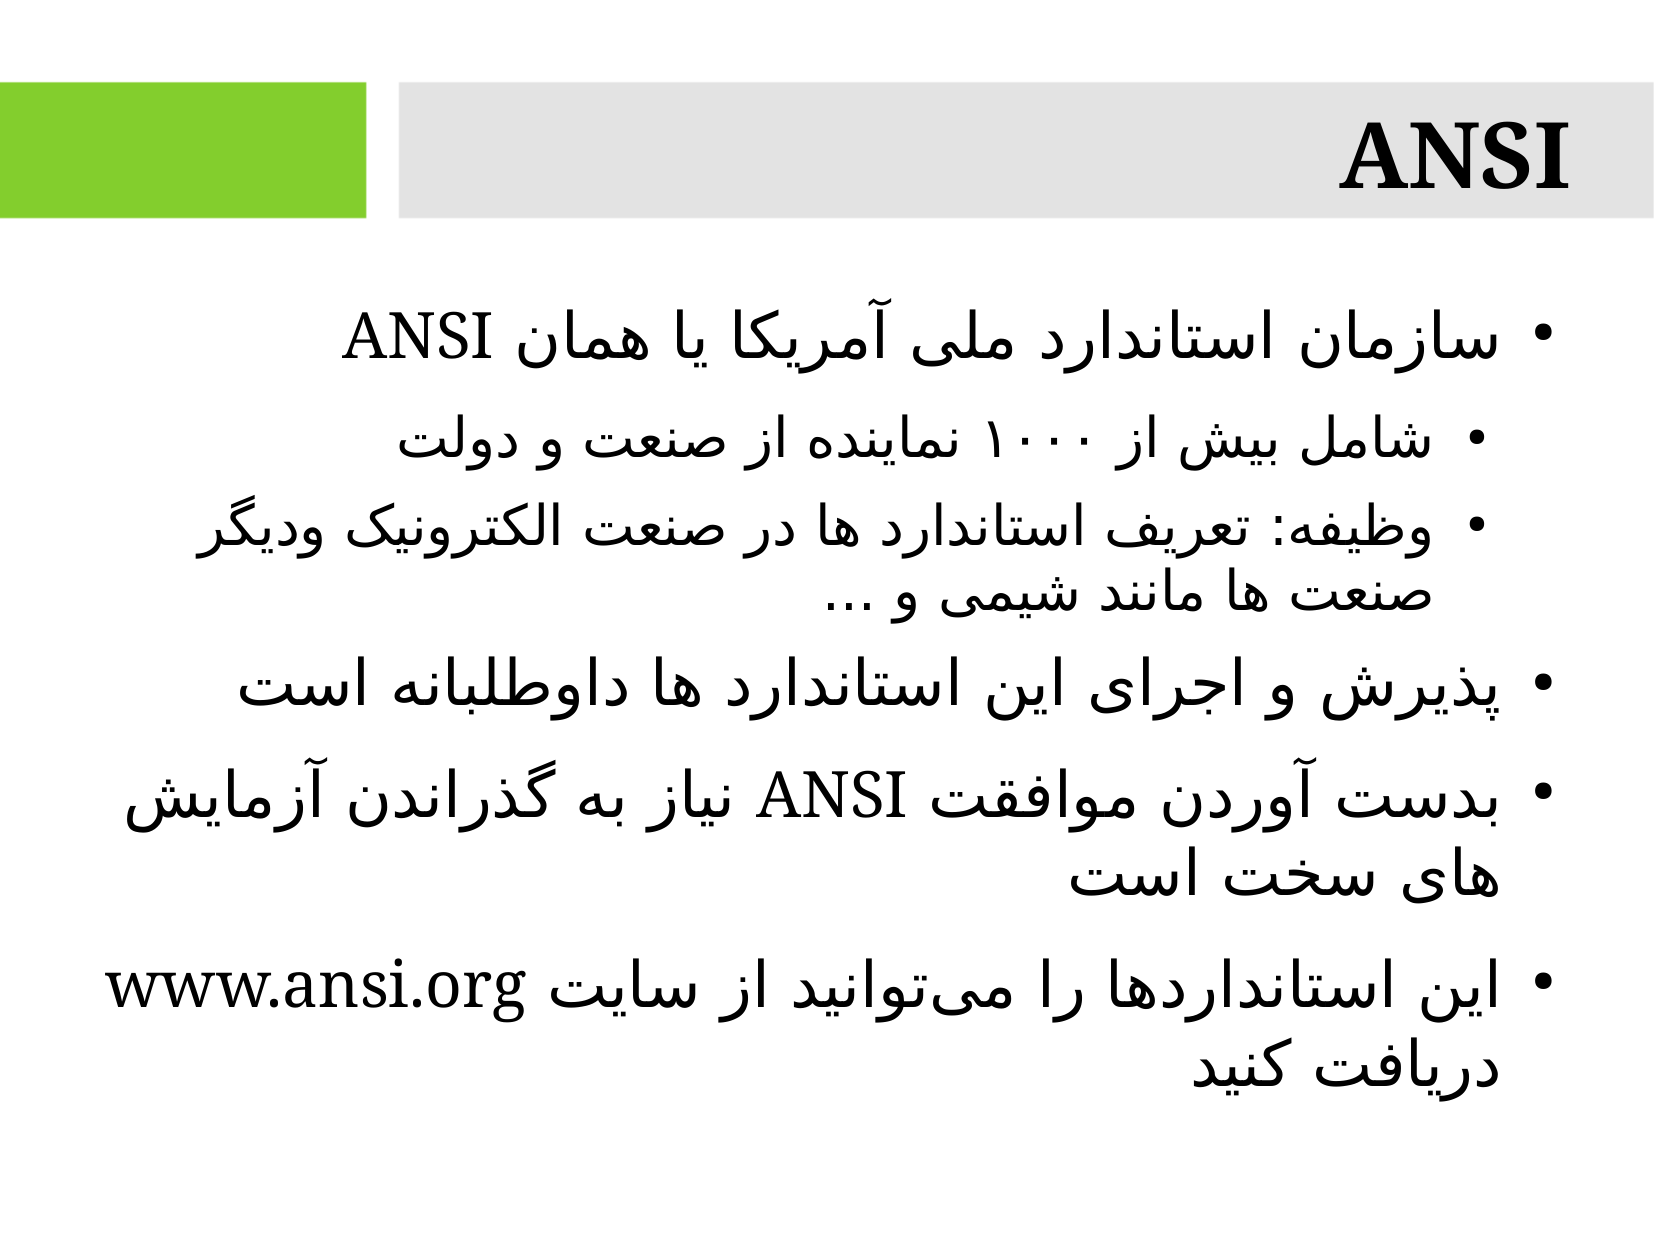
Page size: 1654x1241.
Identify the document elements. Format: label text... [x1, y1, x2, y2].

picture [0, 0, 1654, 1241]
title ANSI [82, 49, 1571, 257]
list سازمان استاندارد ملی آمریکا یا همان ANSI شامل بیش از ۱۰۰۰ نماینده از صنعت و دولت وظیفه: تعریف استاندارد ها در صنعت الکترونیک ودیگر صنعت ها مانند شیمی و ... پذیرش و اجرای این استاندارد ها داوطلبانه است بدست آوردن موافقت ANSI نیاز به گذراندن آزمایش های سخت است این استانداردها را می‌توانید از سایت www.ansi.org دریافت کنید [82, 290, 1571, 1109]
